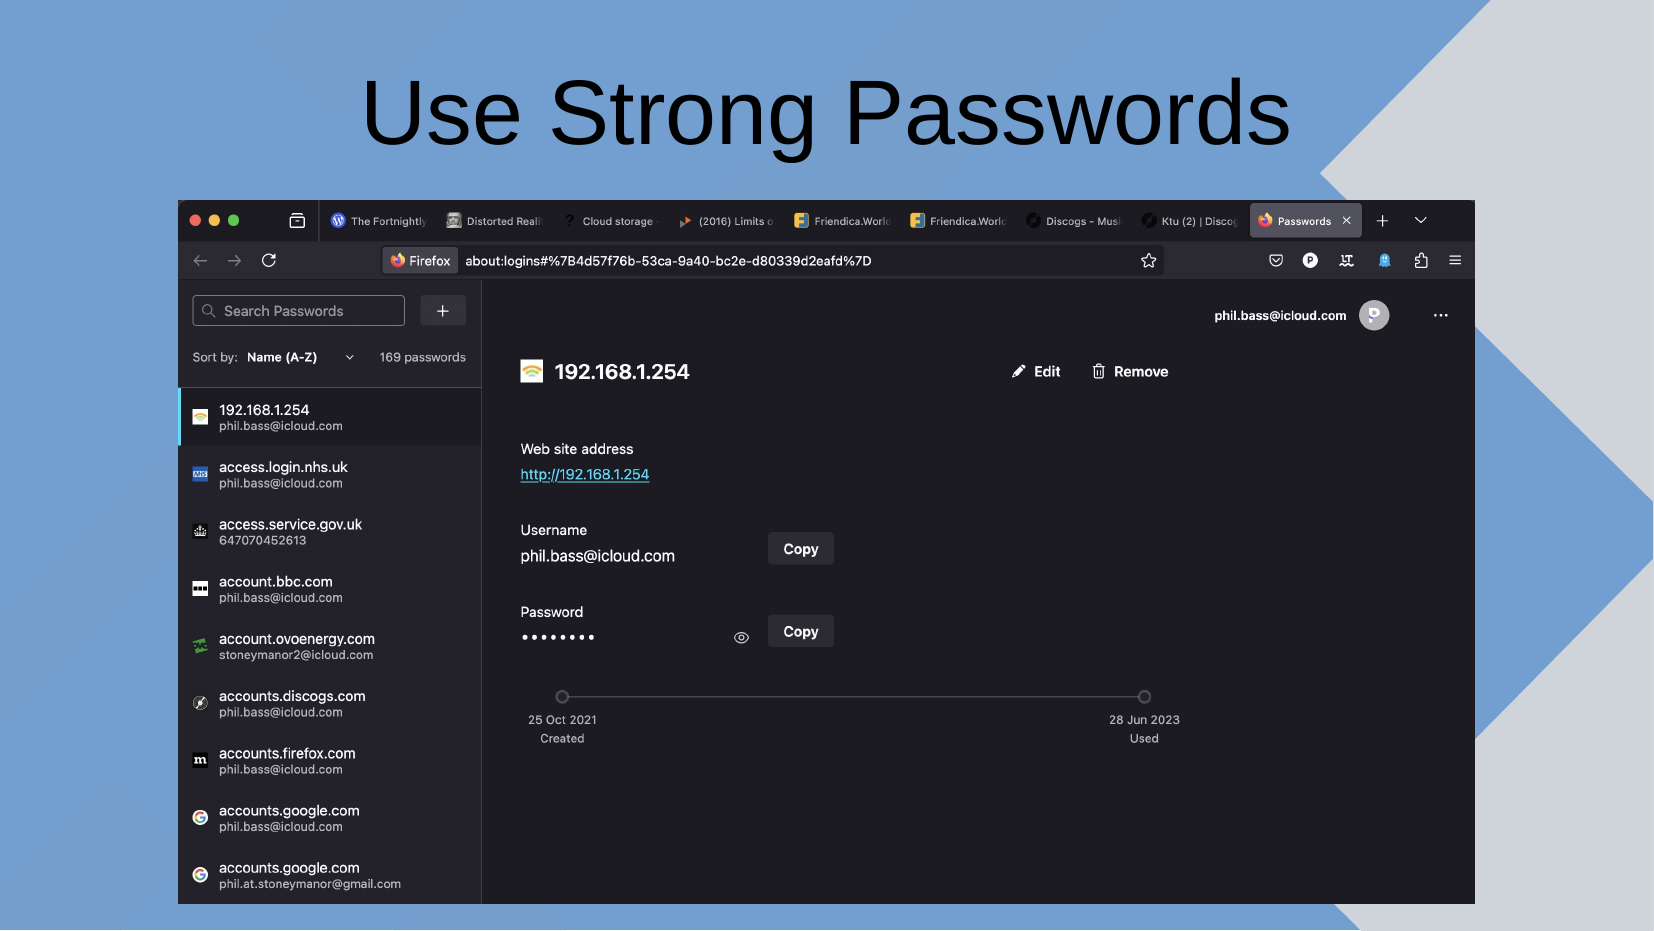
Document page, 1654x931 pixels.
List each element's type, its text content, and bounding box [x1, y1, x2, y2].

title Use Strong Passwords [82, 35, 1571, 191]
picture [178, 200, 1475, 904]
